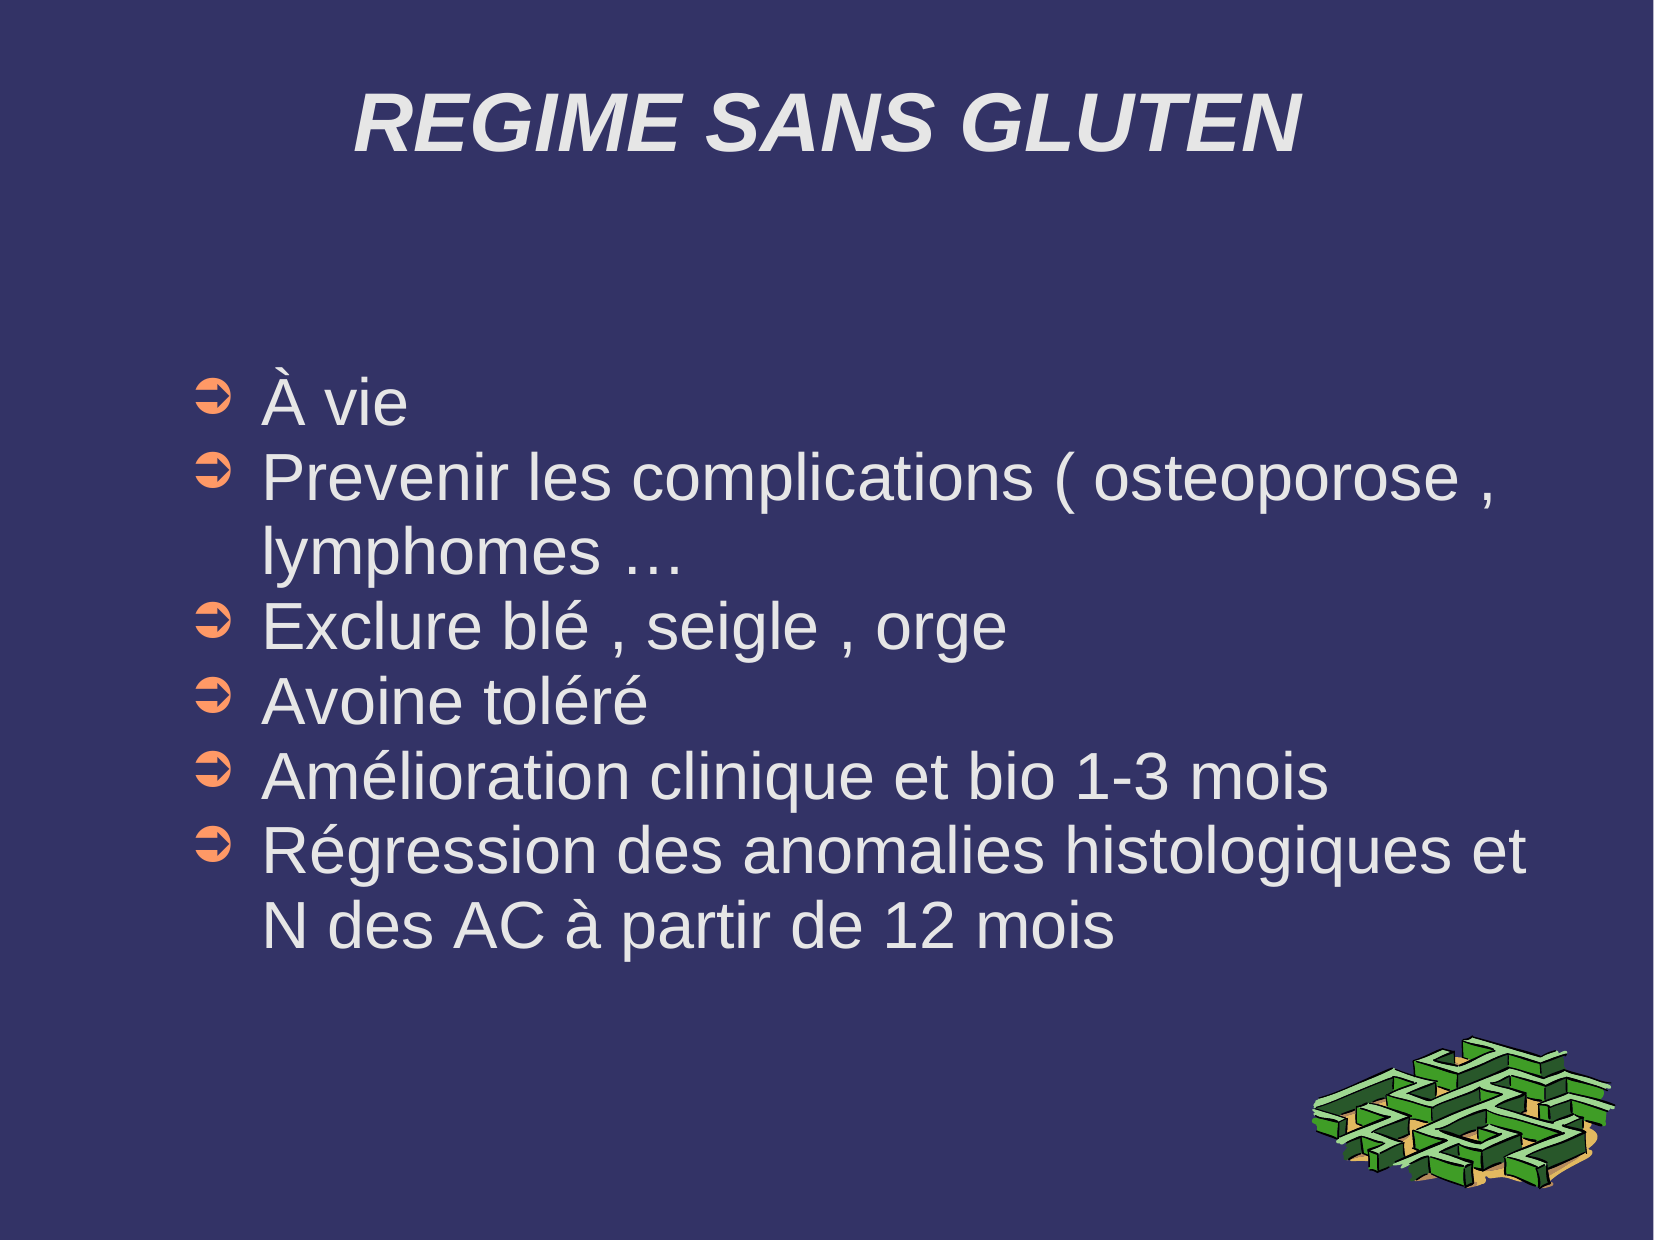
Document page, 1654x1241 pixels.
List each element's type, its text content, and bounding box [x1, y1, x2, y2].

list À vie Prevenir les complications ( osteoporose , lymphomes … Exclure blé , seigle , orge Avoine toléré Amélioration clinique et bio 1-3 mois Régression des anomalies histologiques et N des AC à partir de 12 mois [178, 364, 1570, 1147]
title REGIME SANS GLUTEN [121, 19, 1534, 227]
